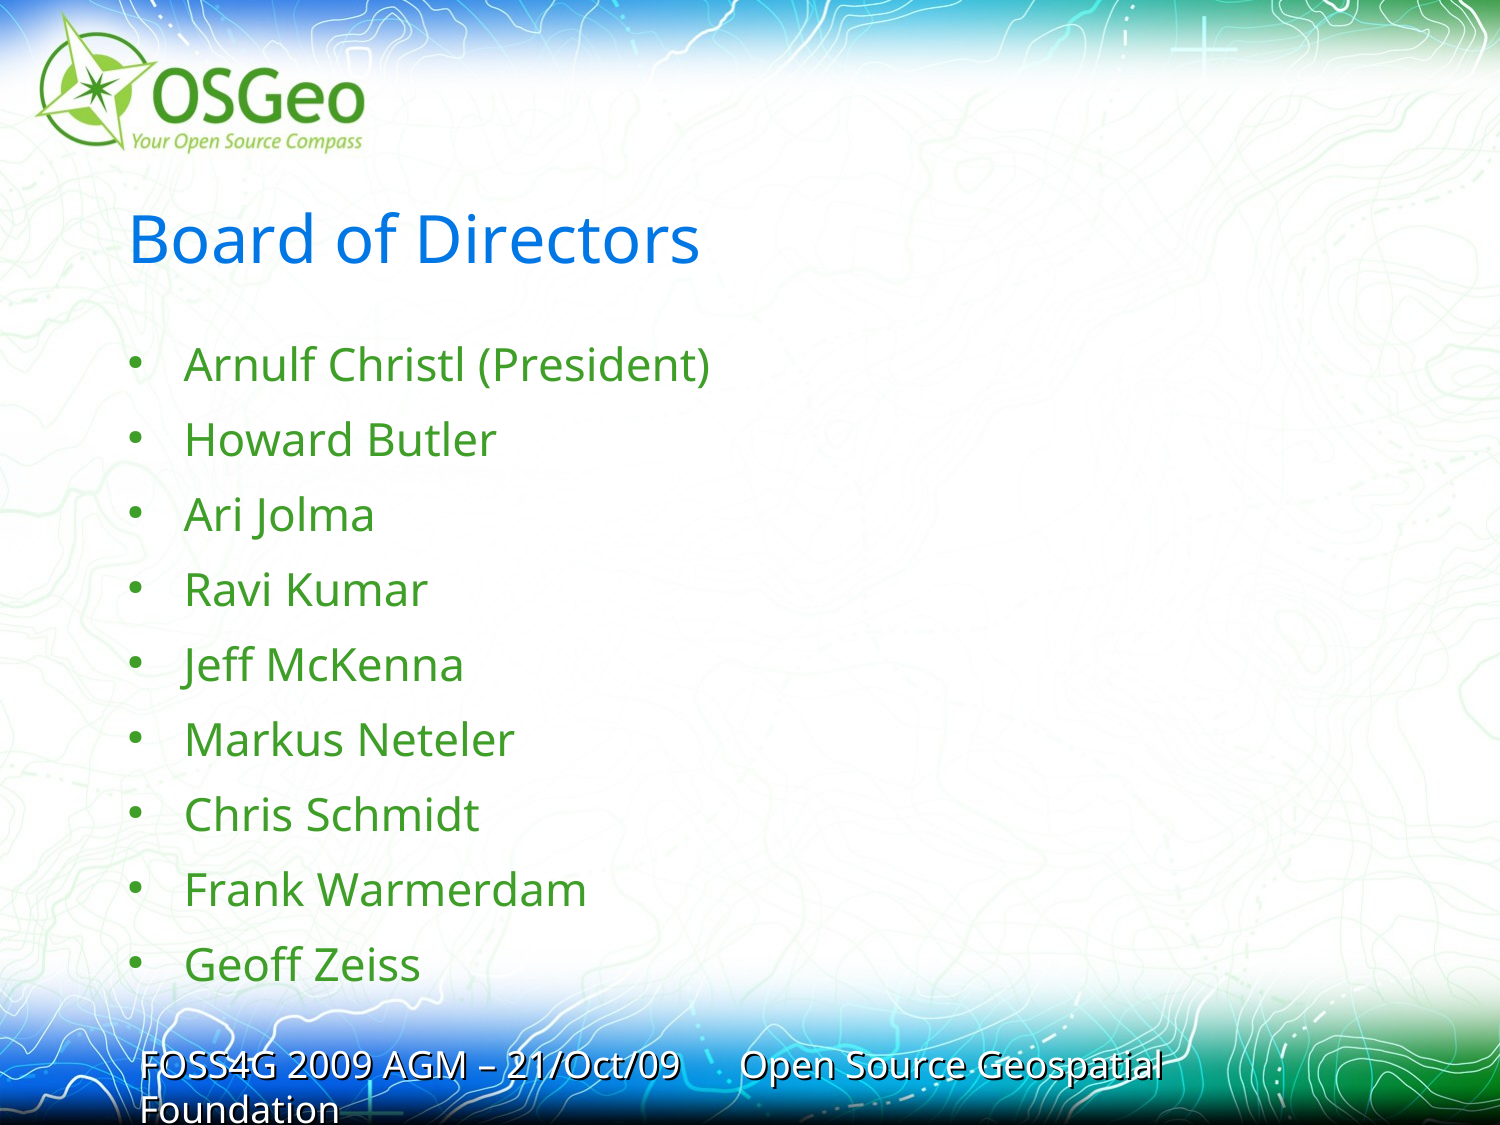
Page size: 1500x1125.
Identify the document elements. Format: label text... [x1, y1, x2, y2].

picture [212, 1107, 223, 1125]
picture [301, 1107, 311, 1121]
picture [234, 1107, 244, 1121]
title Board of Directors [112, 187, 1388, 288]
list Arnulf Christl (President) Howard Butler Ari Jolma Ravi Kumar Jeff McKenna Markus Neteler Chris Schmidt Frank Warmerdam Geoff Zeiss [112, 324, 1388, 1068]
picture [165, 1107, 175, 1121]
picture [257, 1115, 265, 1121]
picture [0, 0, 1500, 1125]
picture [325, 1107, 336, 1125]
